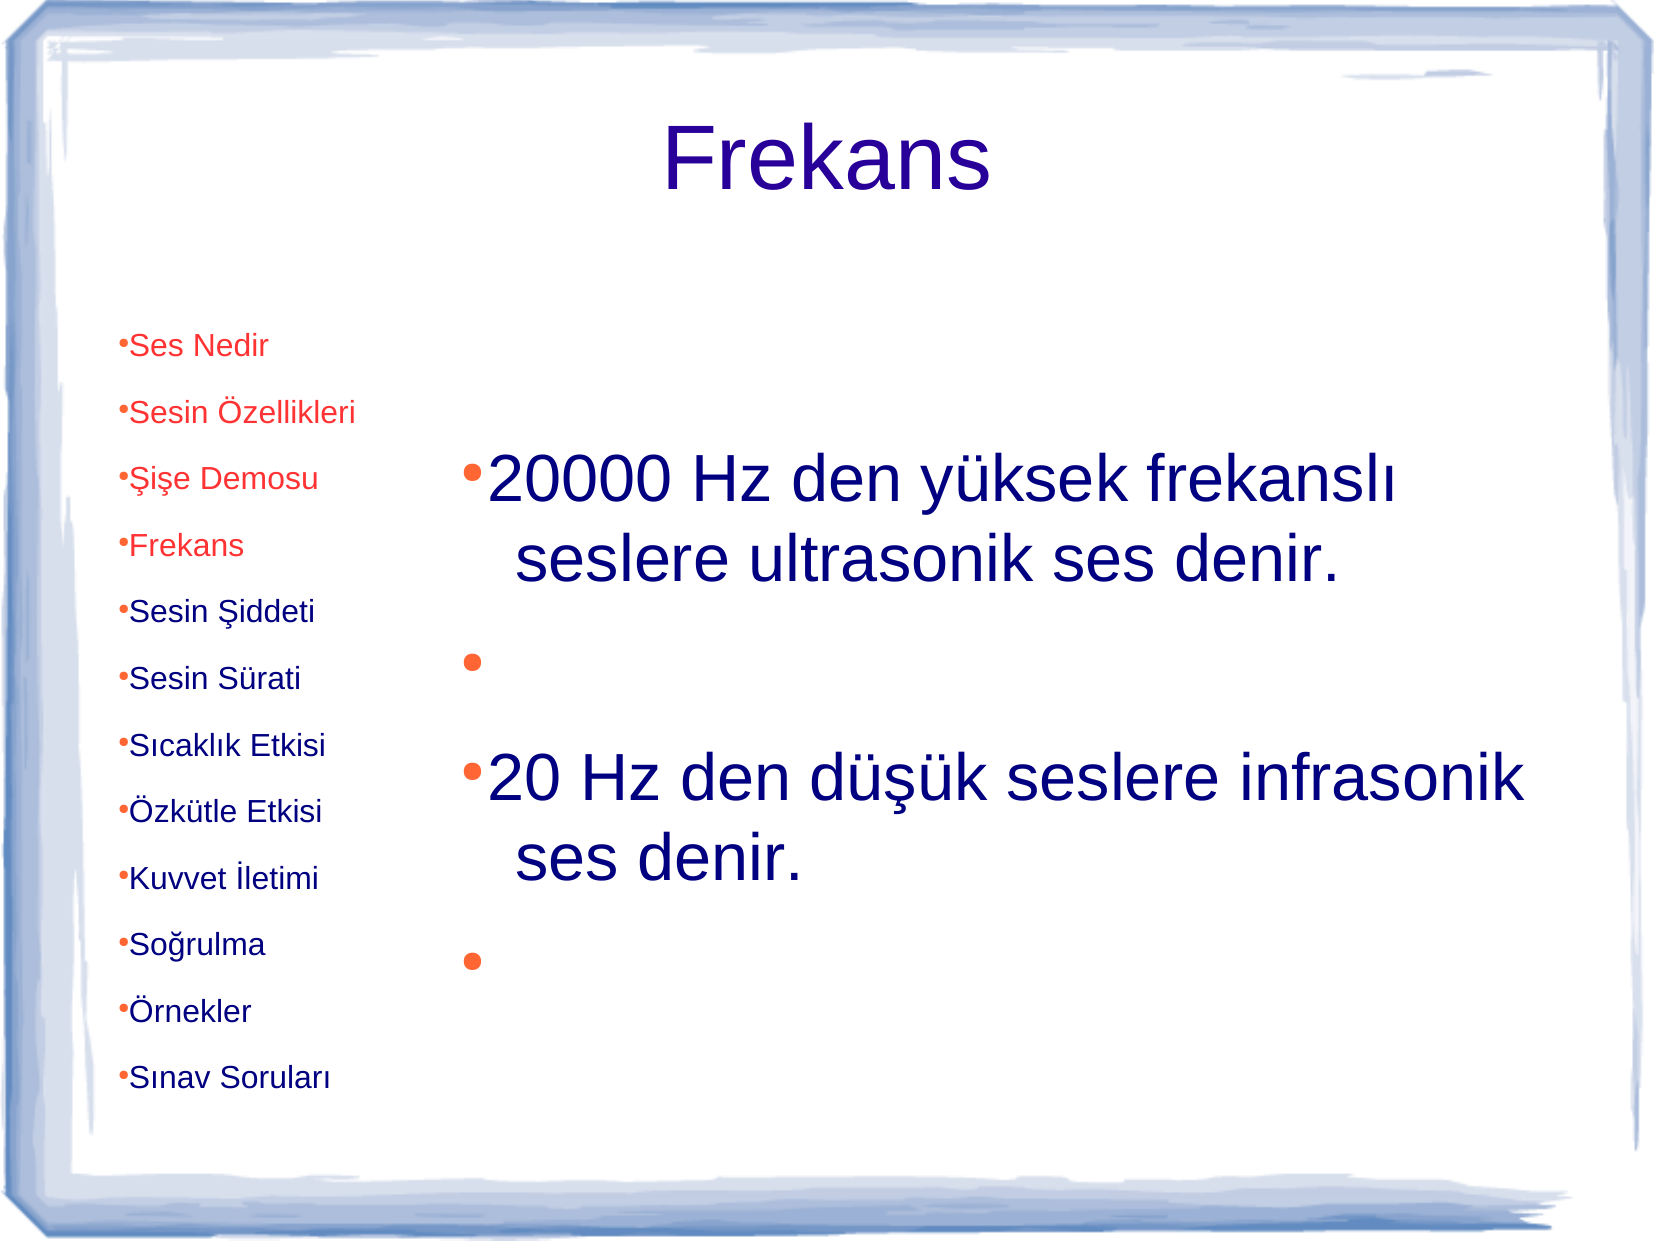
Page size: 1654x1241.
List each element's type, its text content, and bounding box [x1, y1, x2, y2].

title Frekans [82, 49, 1571, 257]
list Ses Nedir Sesin Özellikleri Şişe Demosu Frekans Sesin Şiddeti Sesin Sürati Sıcaklık Etkisi Özkütle Etkisi Kuvvet İletimi Soğrulma Örnekler Sınav Soruları [118, 324, 438, 1097]
list 20000 Hz den yüksek frekanslı seslere ultrasonik ses denir. 20 Hz den düşük seslere infrasonik ses denir. [460, 324, 1572, 1004]
